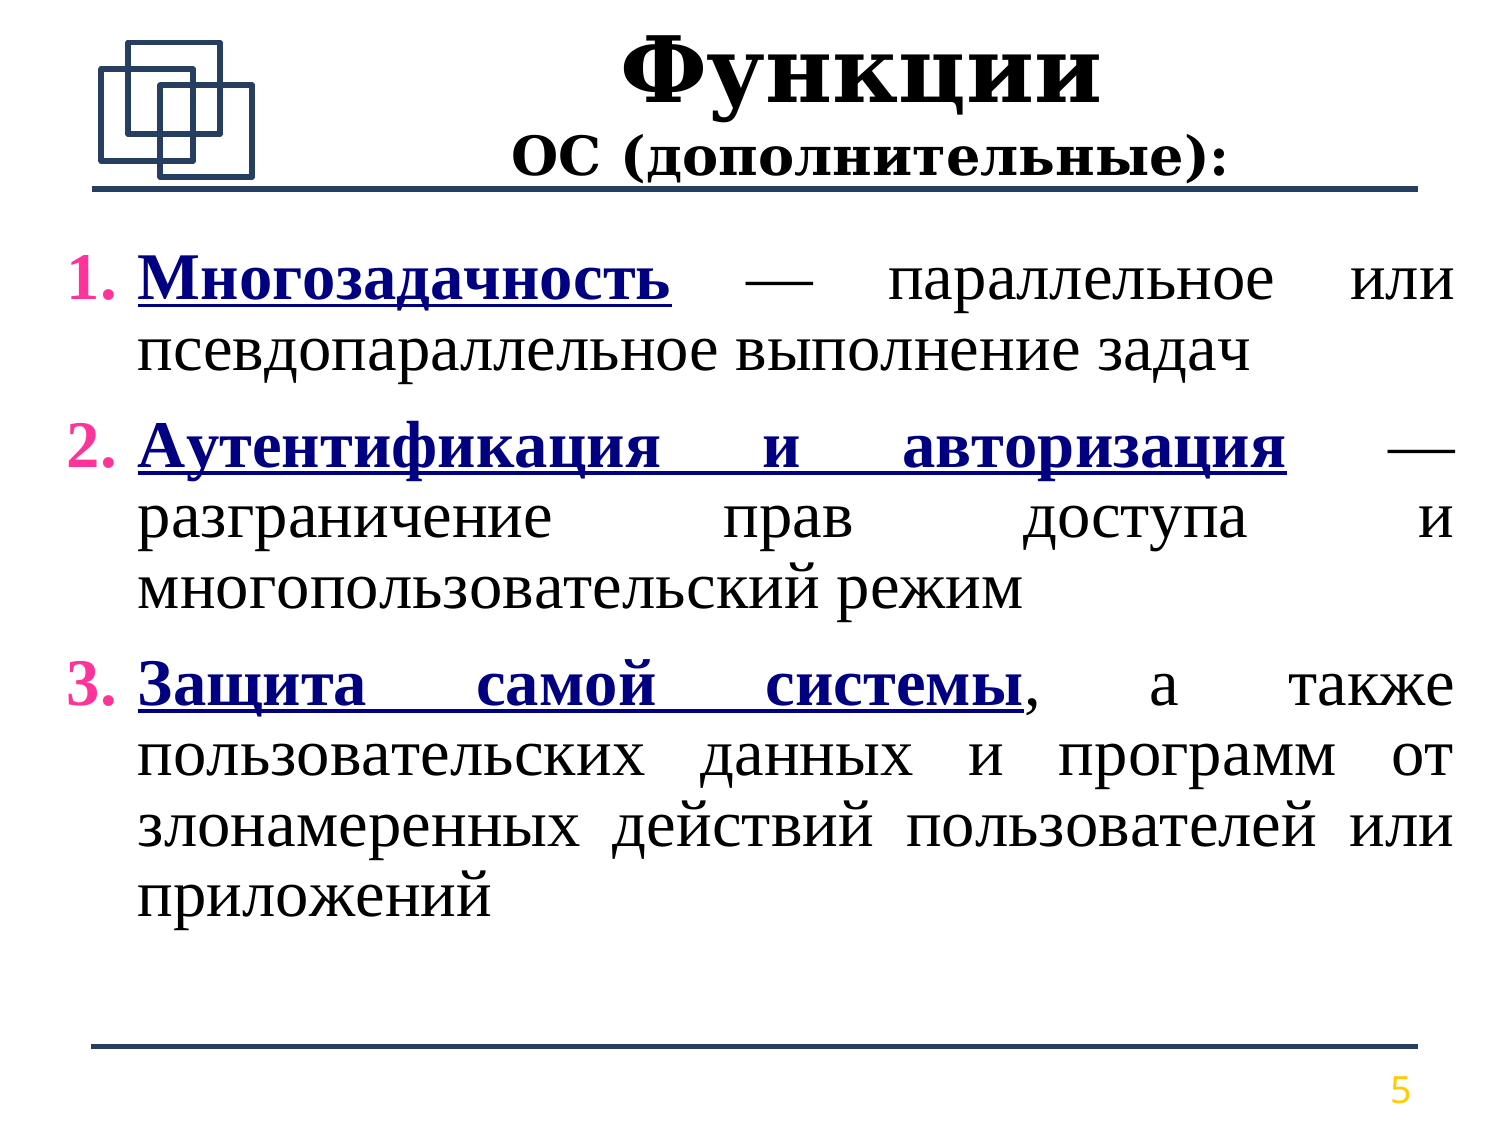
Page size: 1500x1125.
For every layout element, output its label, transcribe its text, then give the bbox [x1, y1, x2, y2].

text_box Многозадачность — параллельное или псевдопараллельное выполнение задач Аутентификация и авторизация — разграничение прав доступа и многопользовательский режим Защита самой системы, а также пользовательских данных и программ от злонамеренных действий пользователей или приложений [0, 236, 1471, 1083]
text_box Функции ОС (дополнительные): [265, 19, 1477, 178]
